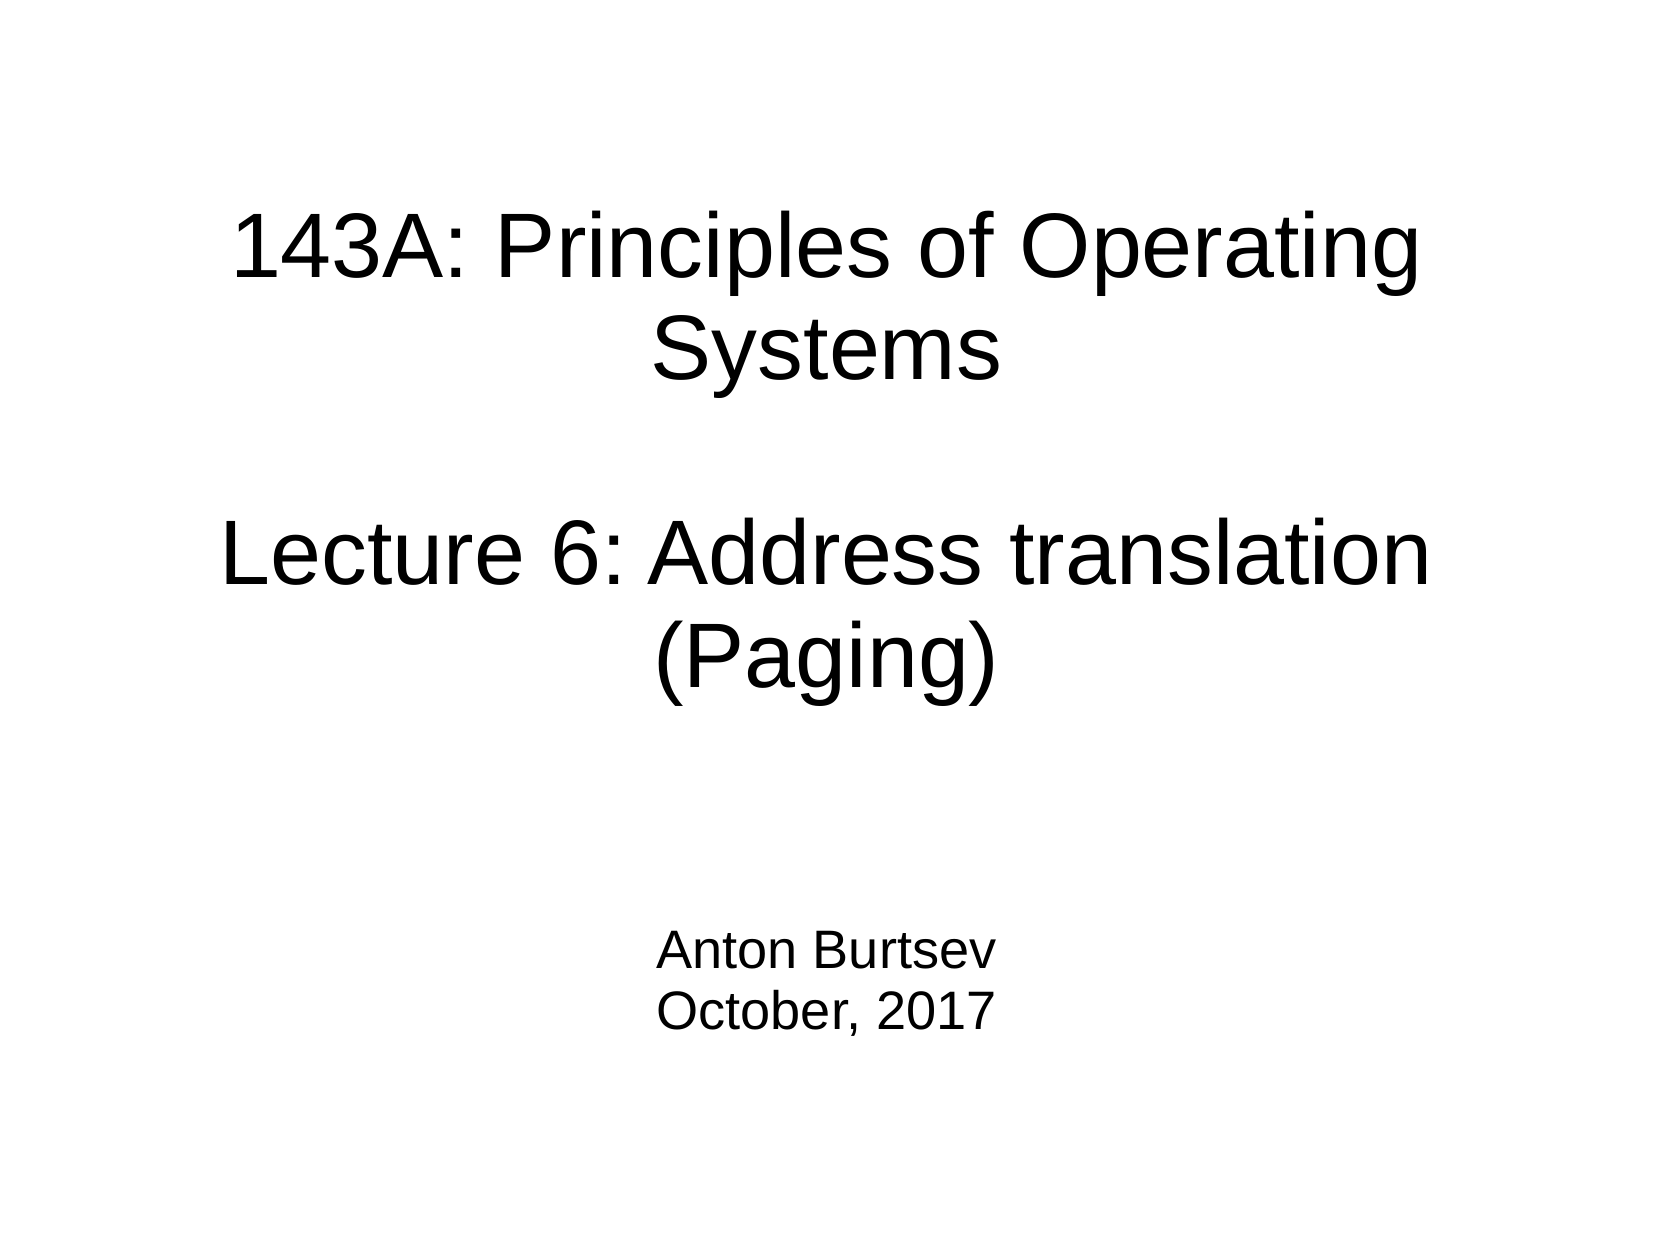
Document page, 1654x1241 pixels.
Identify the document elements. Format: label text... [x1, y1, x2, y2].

title 143A: Principles of Operating Systems Lecture 6: Address translation (Paging) [82, 113, 1571, 637]
subtitle Anton Burtsev October, 2017 [82, 637, 1571, 1109]
